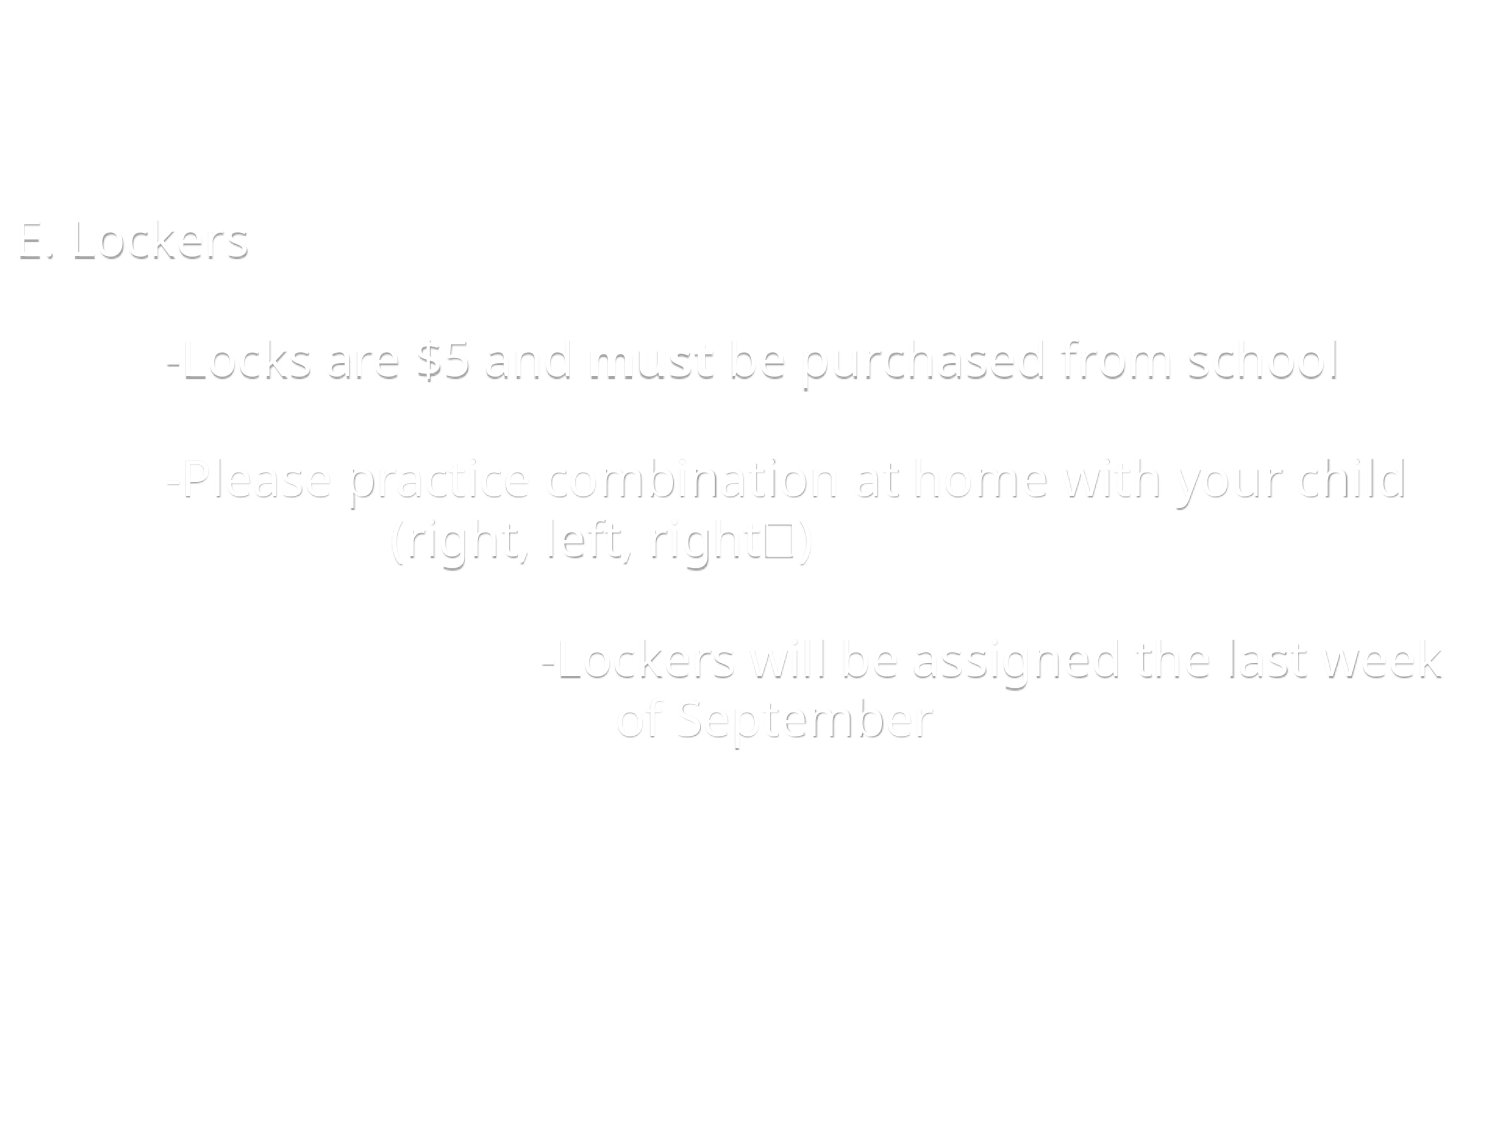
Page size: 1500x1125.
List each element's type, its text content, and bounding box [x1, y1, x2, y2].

text_box E. Lockers -Locks are $5 and must be purchased from school -Please practice combination at home with your child (right, left, right) -Lockers will be assigned the last week of September [0, 198, 1500, 759]
